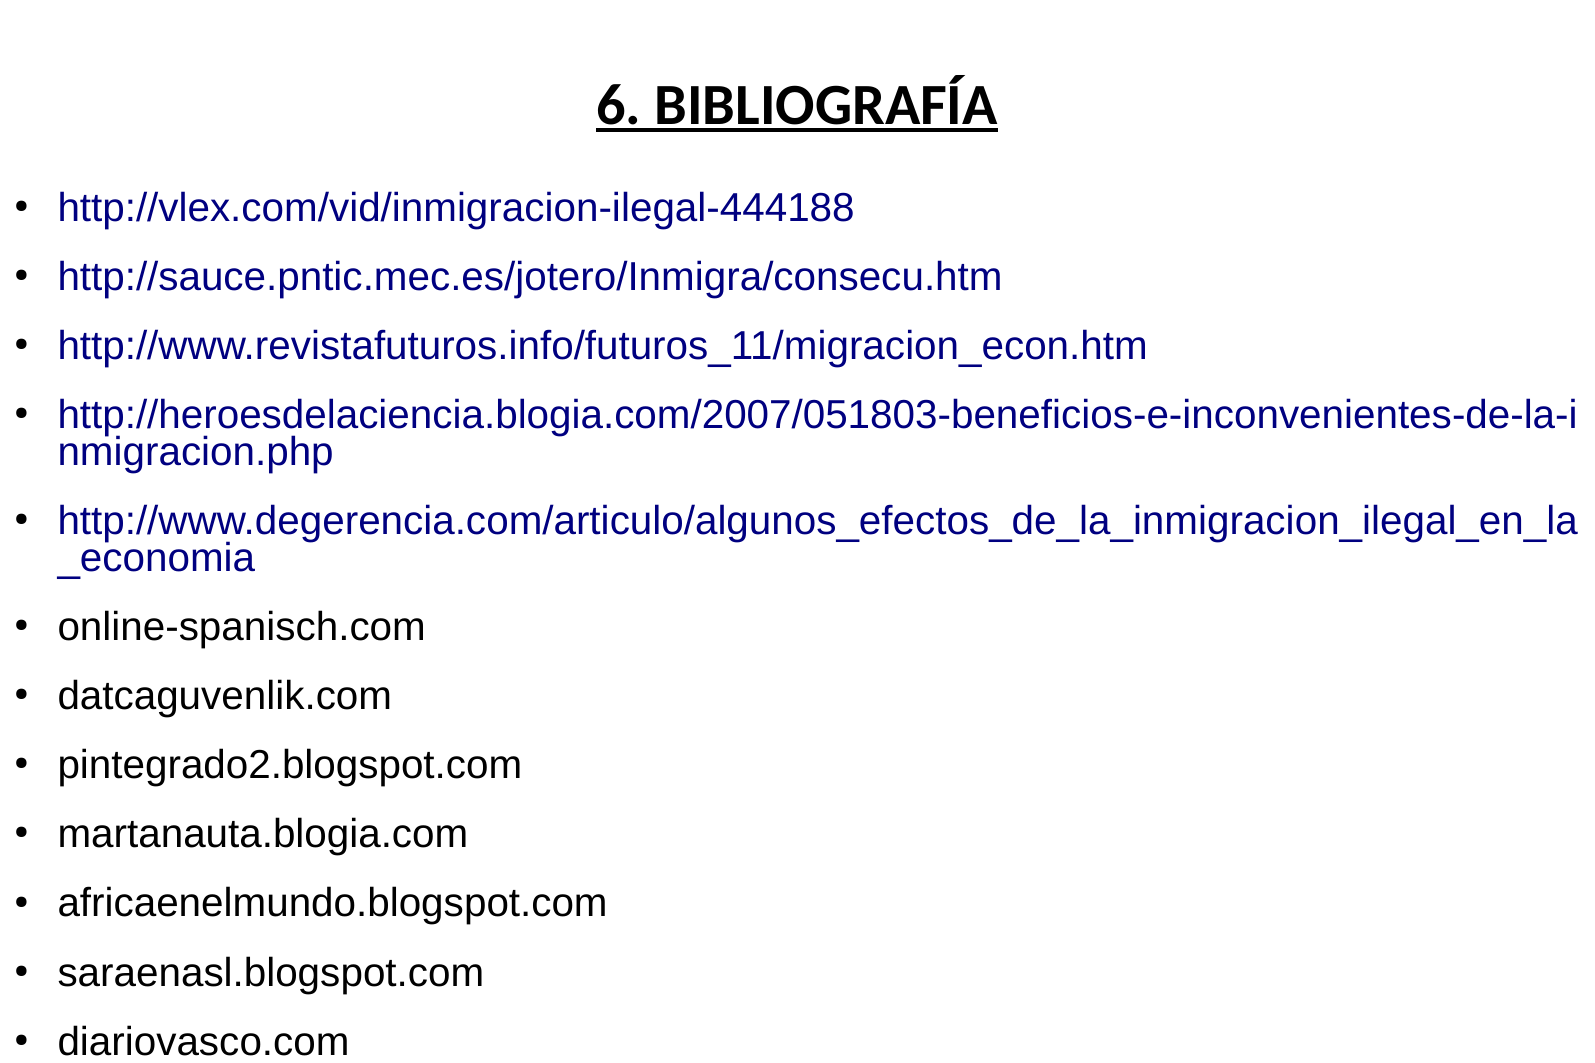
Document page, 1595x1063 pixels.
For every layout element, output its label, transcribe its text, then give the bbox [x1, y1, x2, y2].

title 6. BIBLIOGRAFÍA [79, 42, 1515, 178]
list http://vlex.com/vid/inmigracion-ilegal-444188 http://sauce.pntic.mec.es/jotero/Inmigra/consecu.htm http://www.revistafuturos.info/futuros_11/migracion_econ.htm http://heroesdelaciencia.blogia.com/2007/051803-beneficios-e-inconvenientes-de-la-inmigracion.php http://www.degerencia.com/articulo/algunos_efectos_de_la_inmigracion_ilegal_en_la_economia online-spanisch.com datcaguvenlik.com pintegrado2.blogspot.com martanauta.blogia.com africaenelmundo.blogspot.com saraenasl.blogspot.com diariovasco.com eleconomista.es [0, 184, 1595, 1063]
